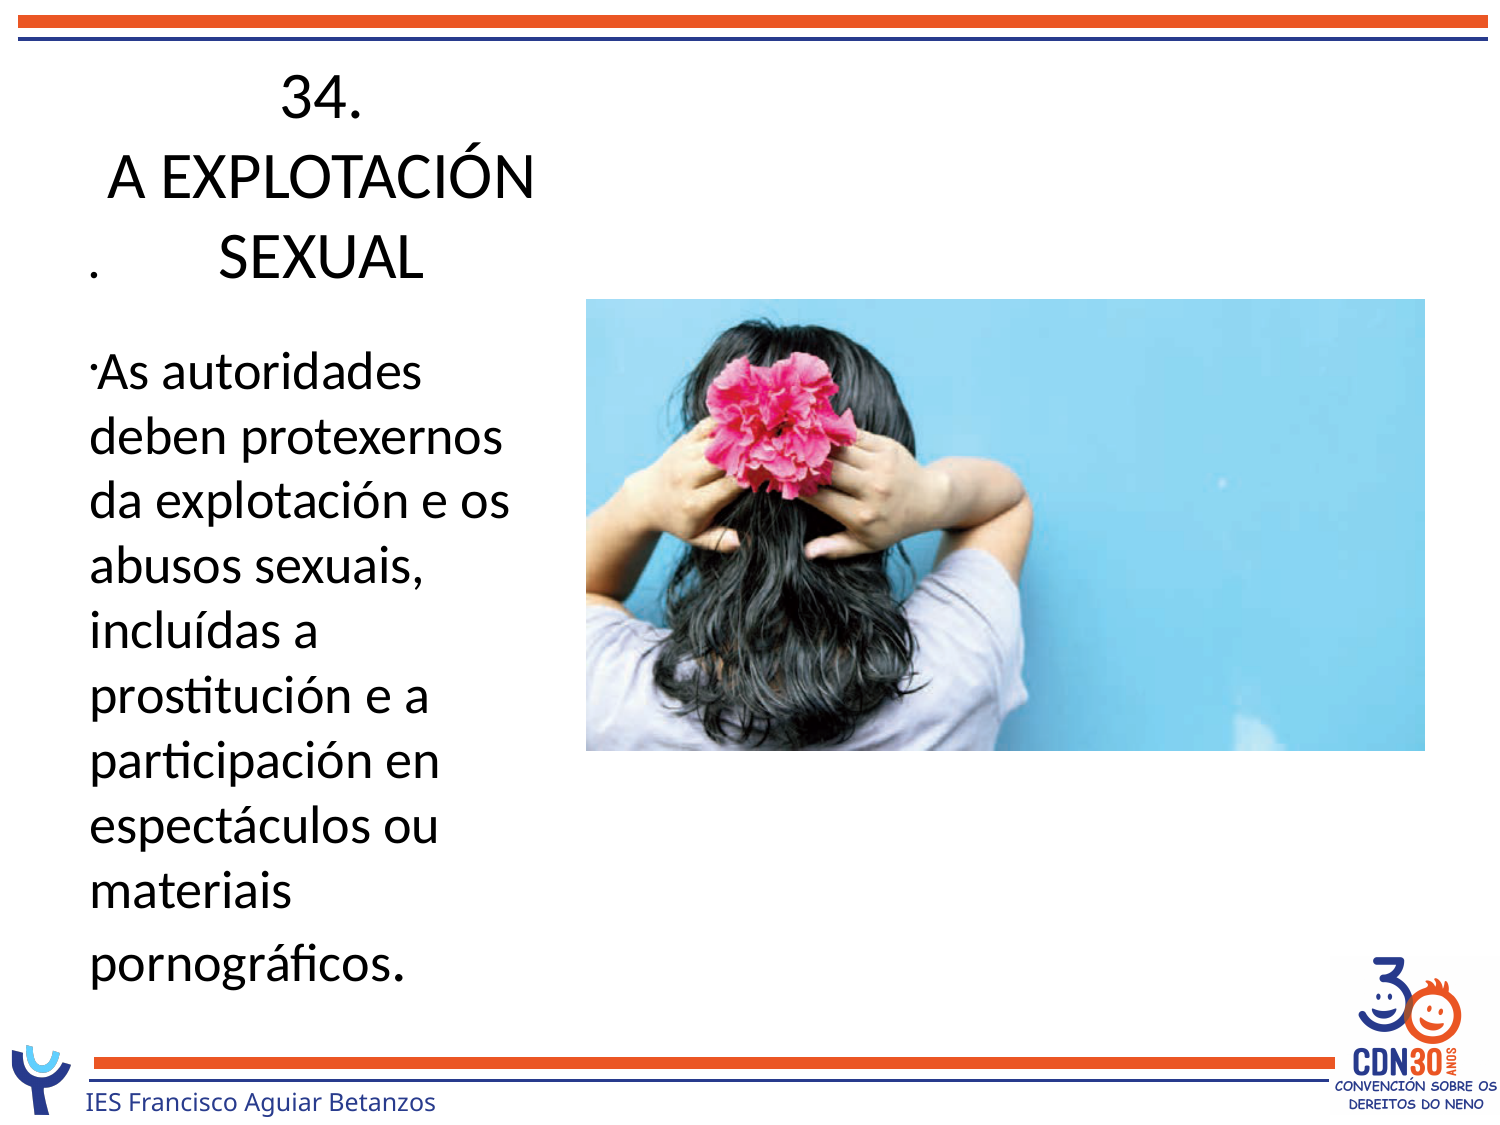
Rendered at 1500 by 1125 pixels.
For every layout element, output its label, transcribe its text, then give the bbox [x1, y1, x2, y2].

list As autoridades deben protexernos da explotación e os abusos sexuais, incluídas a prostitución e a participación en espectáculos ou materiais pornográficos. [75, 235, 569, 1005]
picture [1330, 956, 1500, 1115]
title 34. A EXPLOTACIÓN SEXUAL [75, 44, 569, 235]
picture [586, 299, 1425, 751]
picture [11, 1045, 71, 1115]
